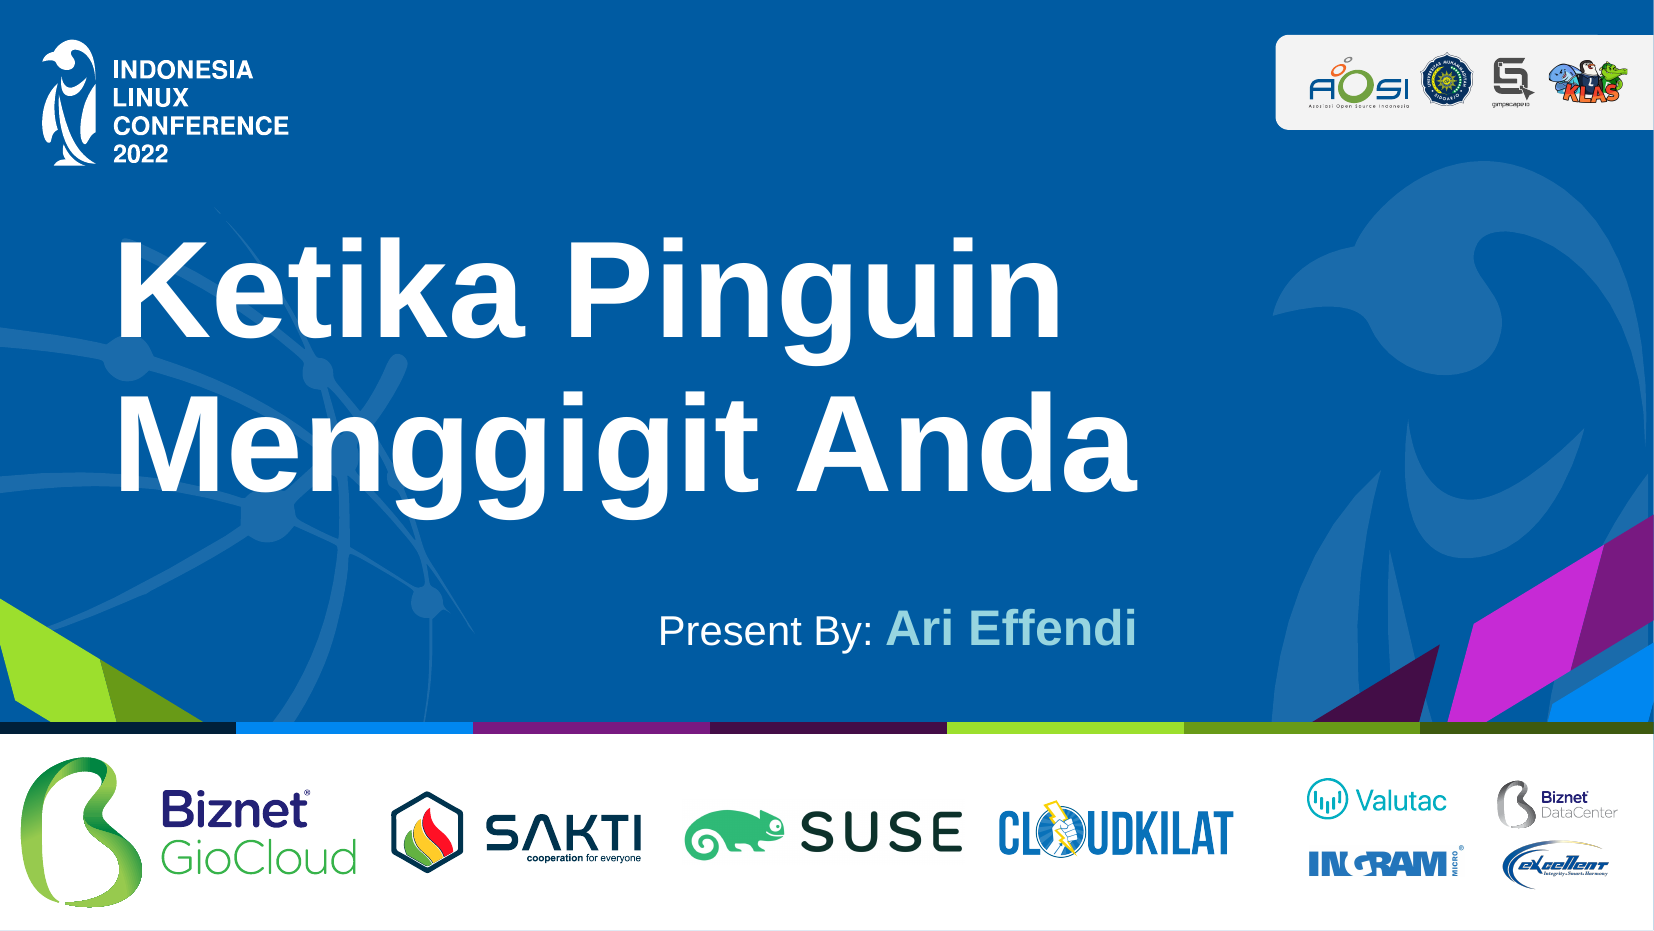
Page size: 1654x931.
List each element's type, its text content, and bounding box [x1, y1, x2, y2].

picture [1496, 840, 1620, 890]
list Present By: Ari Effendi [412, 638, 1313, 676]
picture [1548, 60, 1628, 103]
picture [682, 799, 965, 865]
picture [1309, 845, 1465, 877]
picture [626, 855, 634, 862]
picture [999, 800, 1234, 858]
title Ketika Pinguin Menggigit Anda [112, 95, 1538, 638]
picture [601, 855, 616, 859]
picture [1420, 52, 1474, 95]
